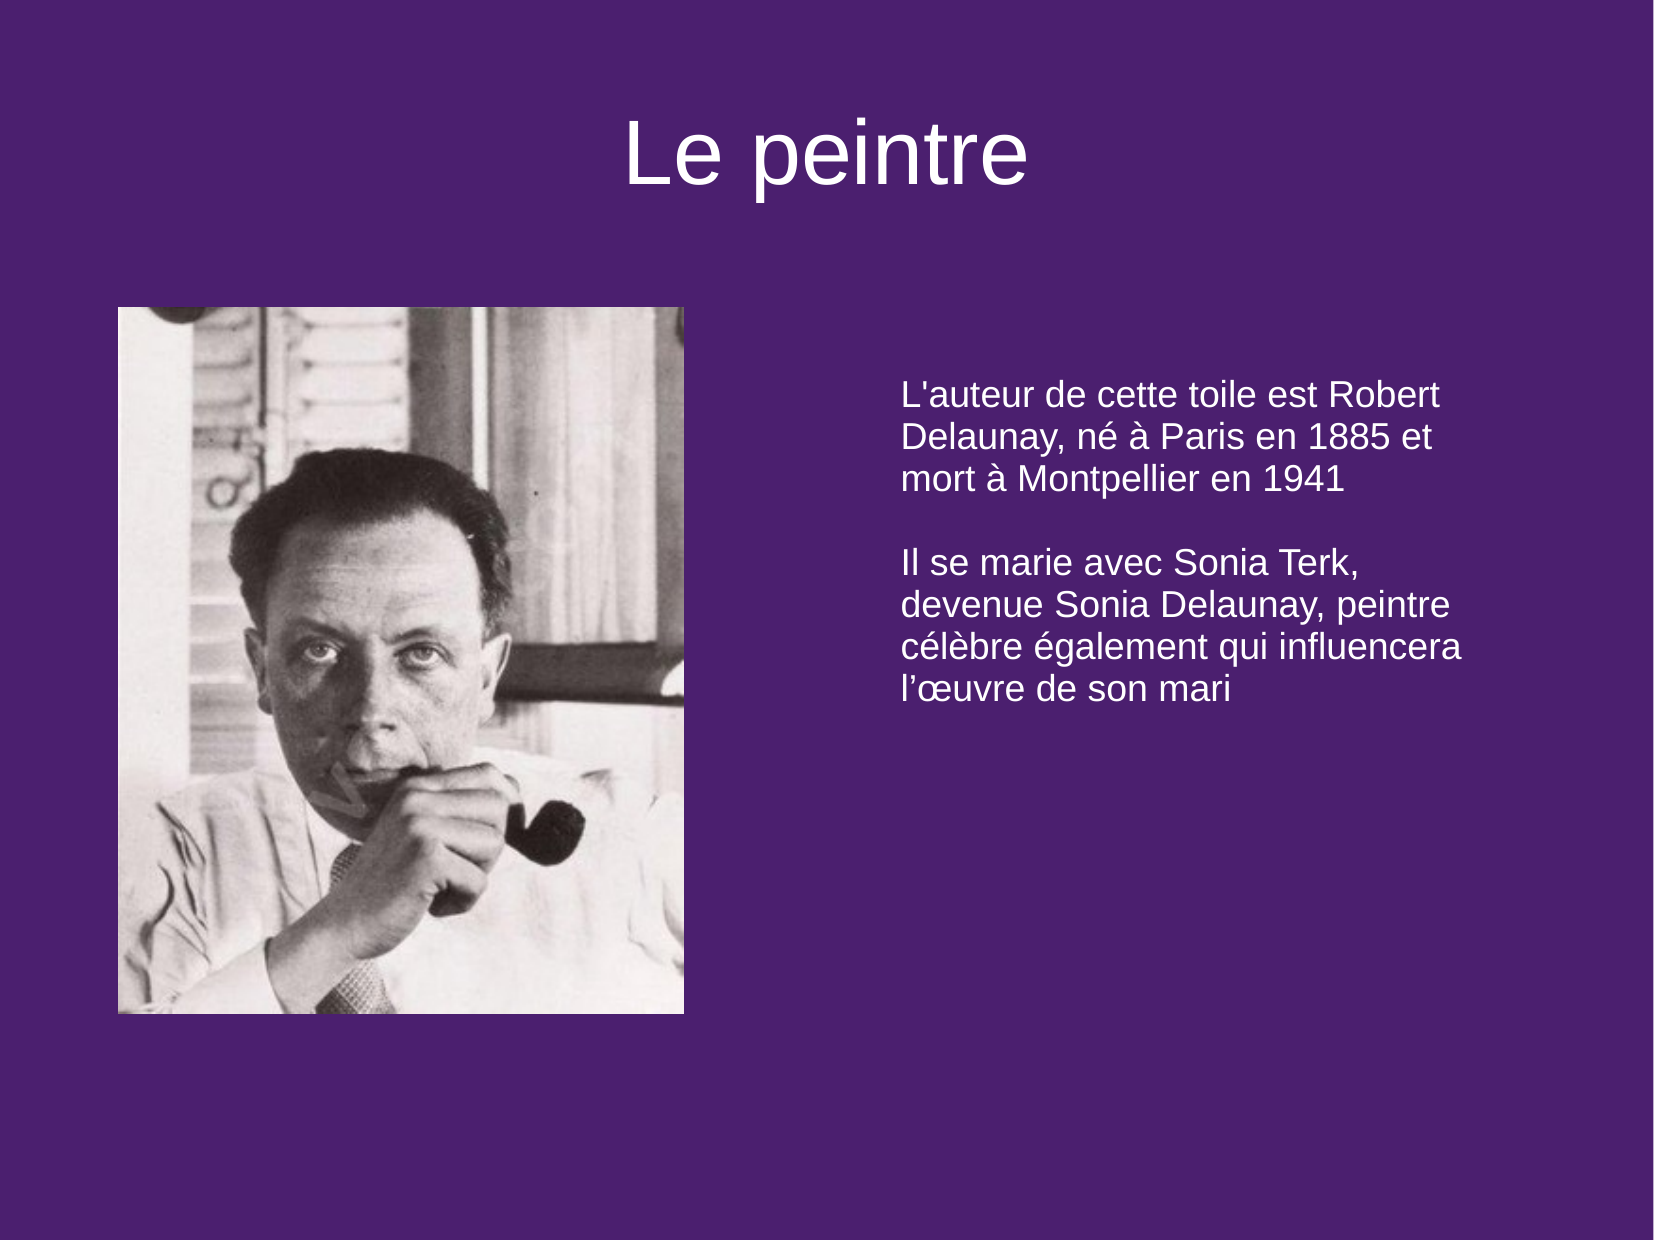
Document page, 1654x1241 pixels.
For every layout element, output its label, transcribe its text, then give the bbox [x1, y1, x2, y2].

picture [118, 307, 684, 1014]
text_box L'auteur de cette toile est Robert Delaunay, né à Paris en 1885 et mort à Montpellier en 1941 Il se marie avec Sonia Terk, devenue Sonia Delaunay, peintre célèbre également qui influencera l’œuvre de son mari [885, 366, 1477, 910]
title Le peintre [82, 49, 1571, 257]
